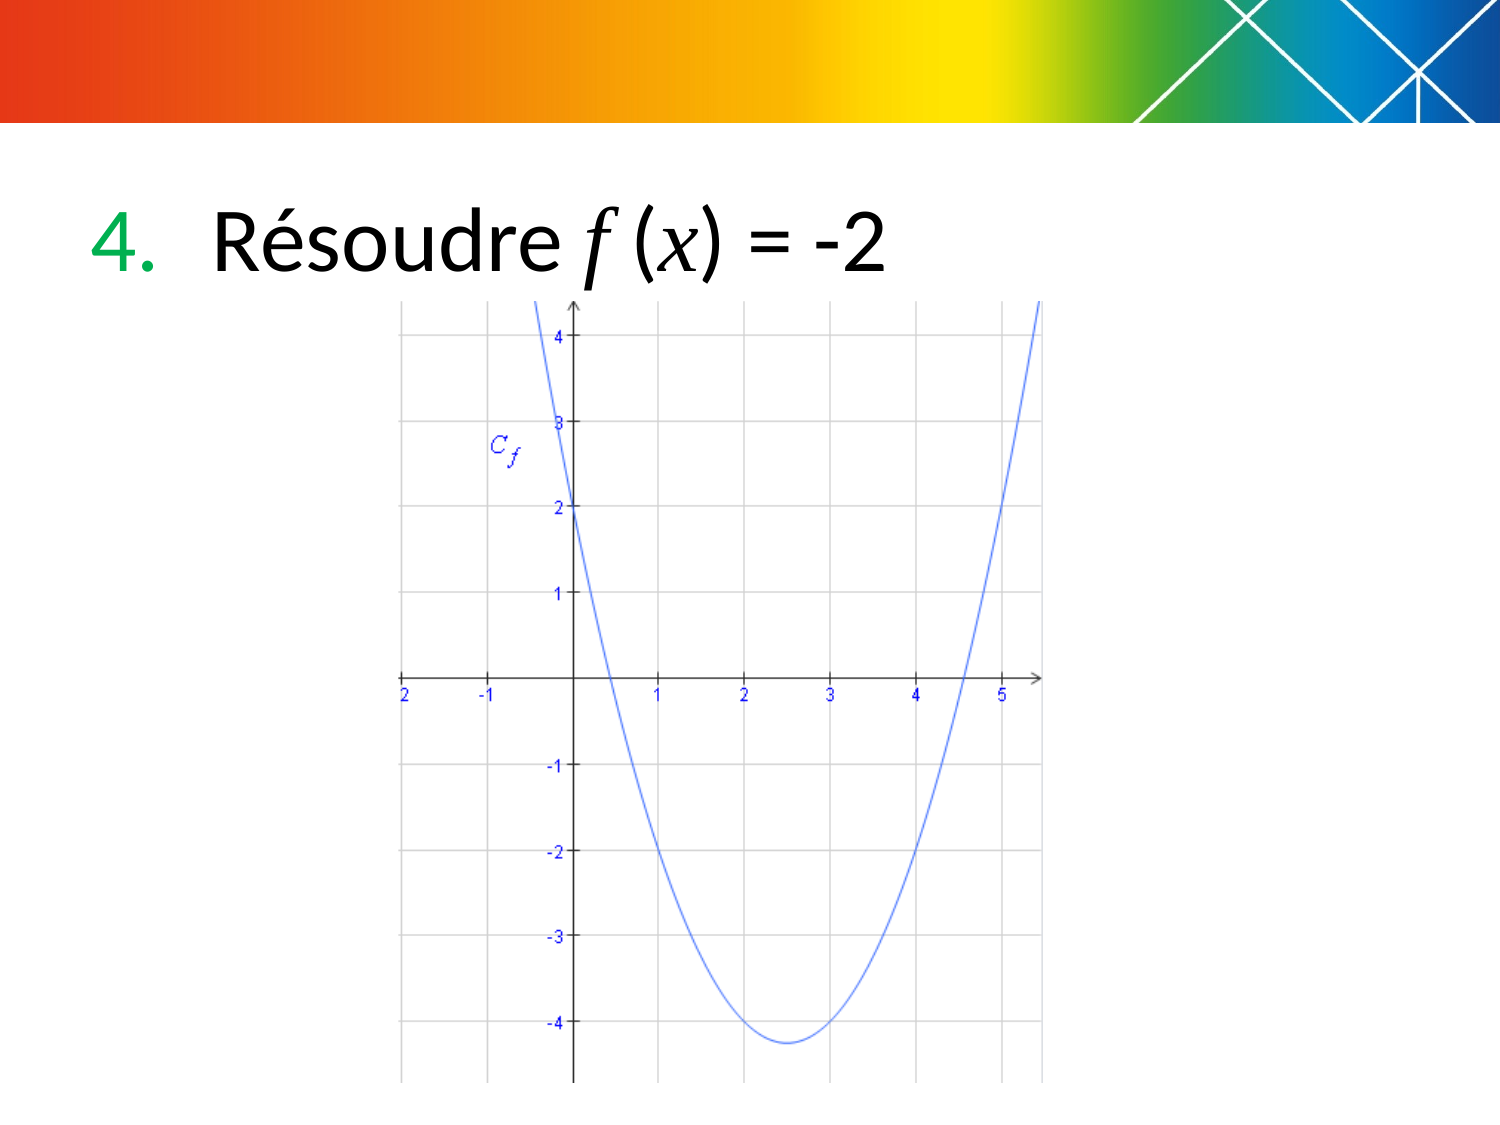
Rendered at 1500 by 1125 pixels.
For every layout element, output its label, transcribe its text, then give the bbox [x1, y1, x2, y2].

picture [398, 301, 1043, 1083]
picture [0, 0, 1359, 123]
title Résoudre f (x) = -2 [75, 163, 1426, 305]
picture [1340, 0, 1500, 123]
